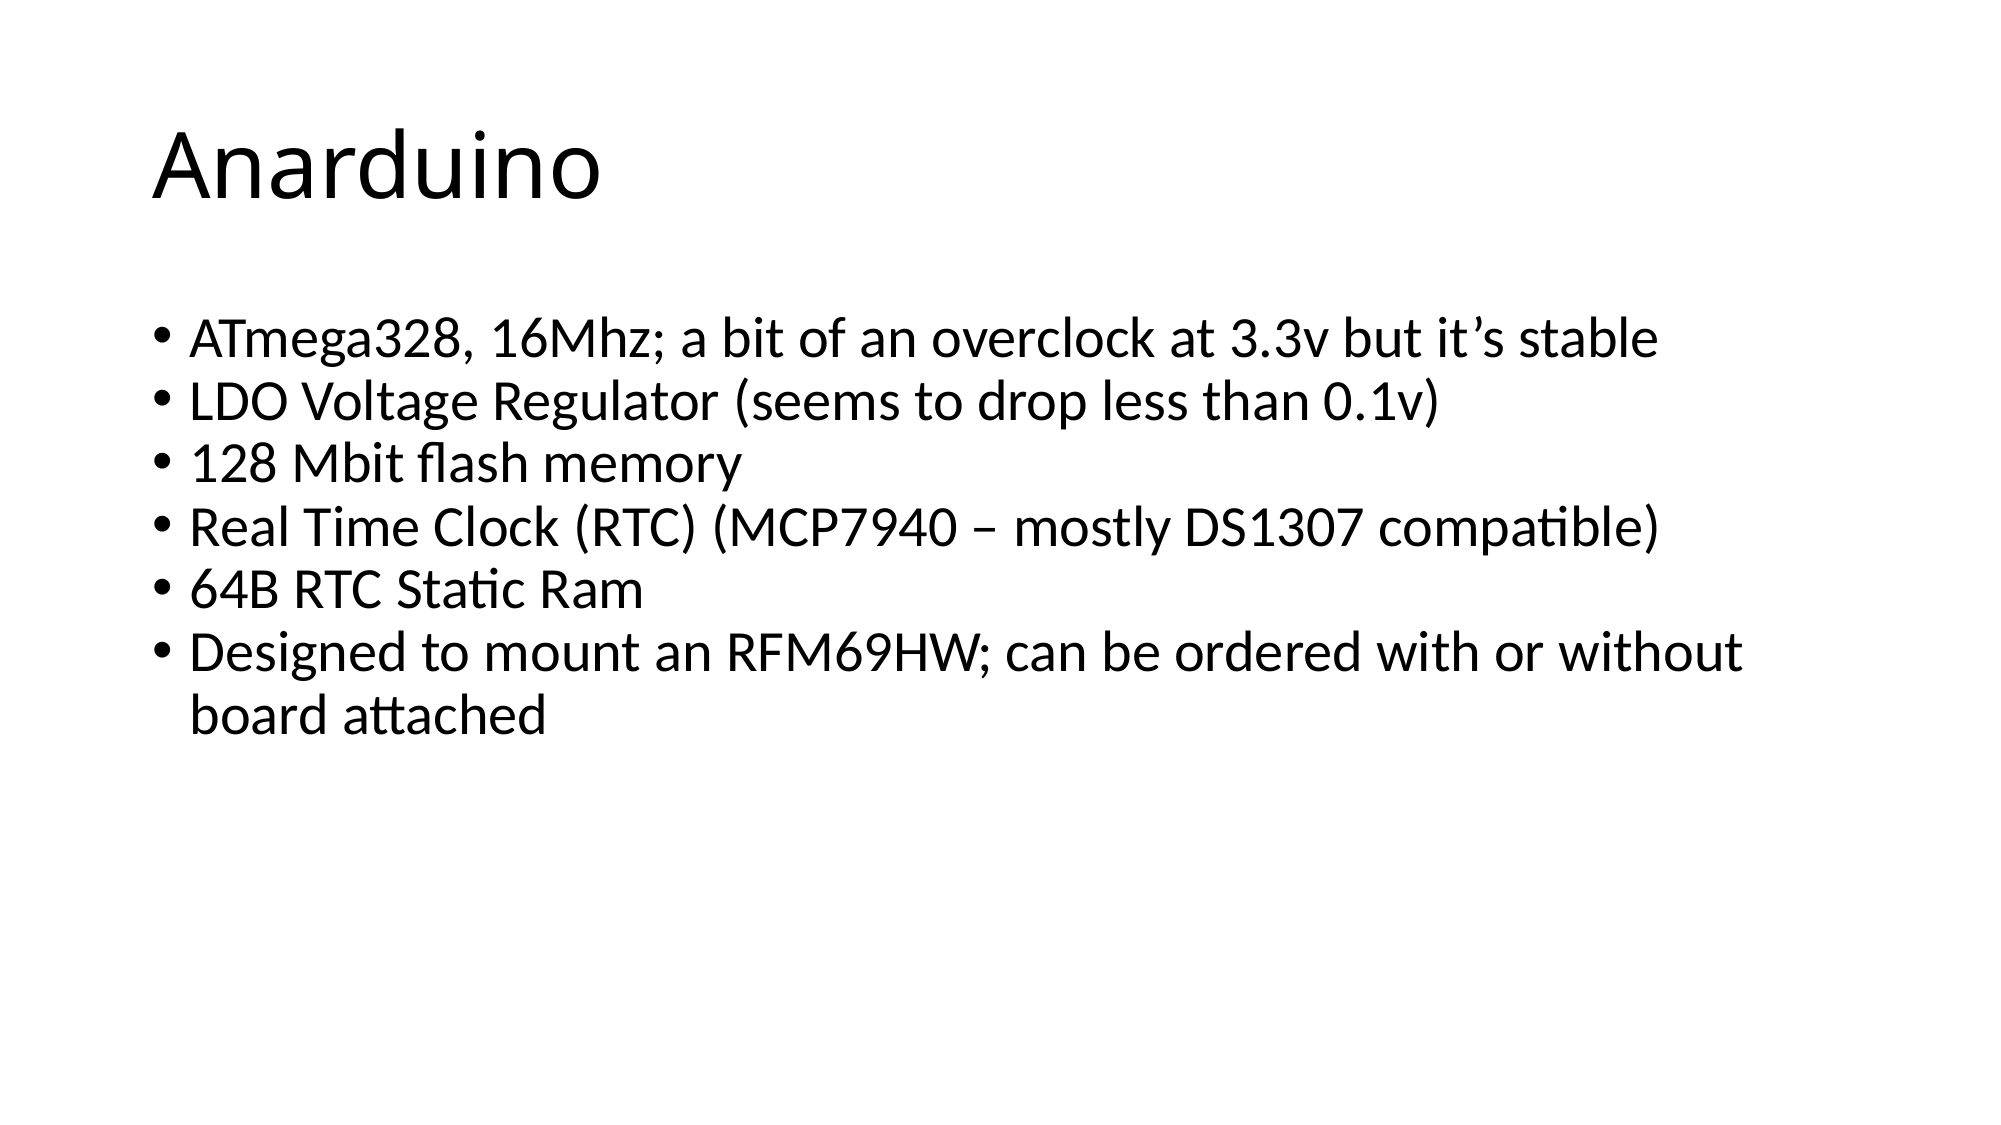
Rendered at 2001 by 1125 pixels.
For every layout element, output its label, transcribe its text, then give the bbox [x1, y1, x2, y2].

text_box ATmega328, 16Mhz; a bit of an overclock at 3.3v but it’s stable LDO Voltage Regulator (seems to drop less than 0.1v) 128 Mbit flash memory Real Time Clock (RTC) (MCP7940 – mostly DS1307 compatible) 64B RTC Static Ram Designed to mount an RFM69HW; can be ordered with or without board attached [137, 299, 1863, 1014]
text_box Anarduino [137, 59, 1863, 278]
